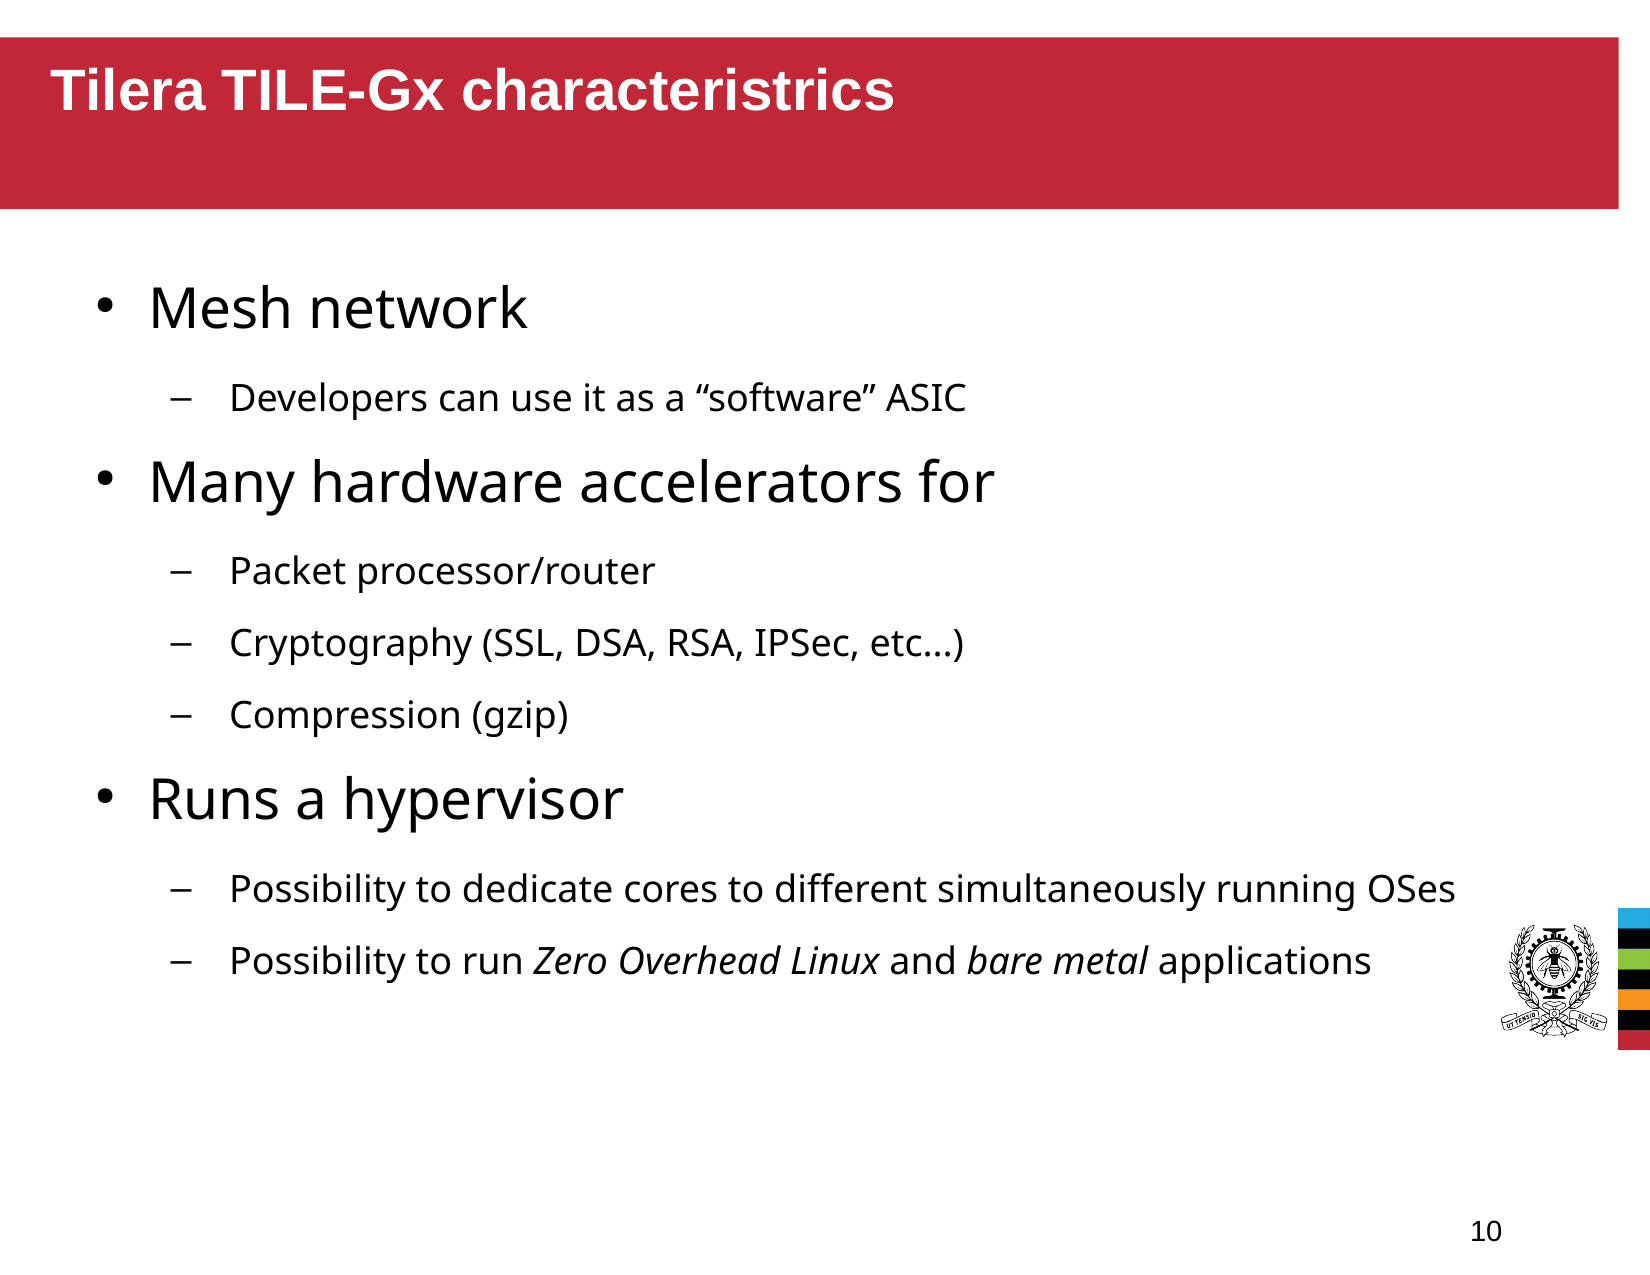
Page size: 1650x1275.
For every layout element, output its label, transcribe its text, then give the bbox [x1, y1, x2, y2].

picture [1582, 908, 1650, 1050]
text_box Tilera TILE-Gx characteristrics [35, 44, 1312, 130]
list Mesh network Developers can use it as a “software” ASIC Many hardware accelerators for Packet processor/router Cryptography (SSL, DSA, RSA, IPSec, etc...) Compression (gzip) Runs a hypervisor Possibility to dedicate cores to different simultaneously running OSes Possibility to run Zero Overhead Linux and bare metal applications [58, 262, 1582, 1147]
